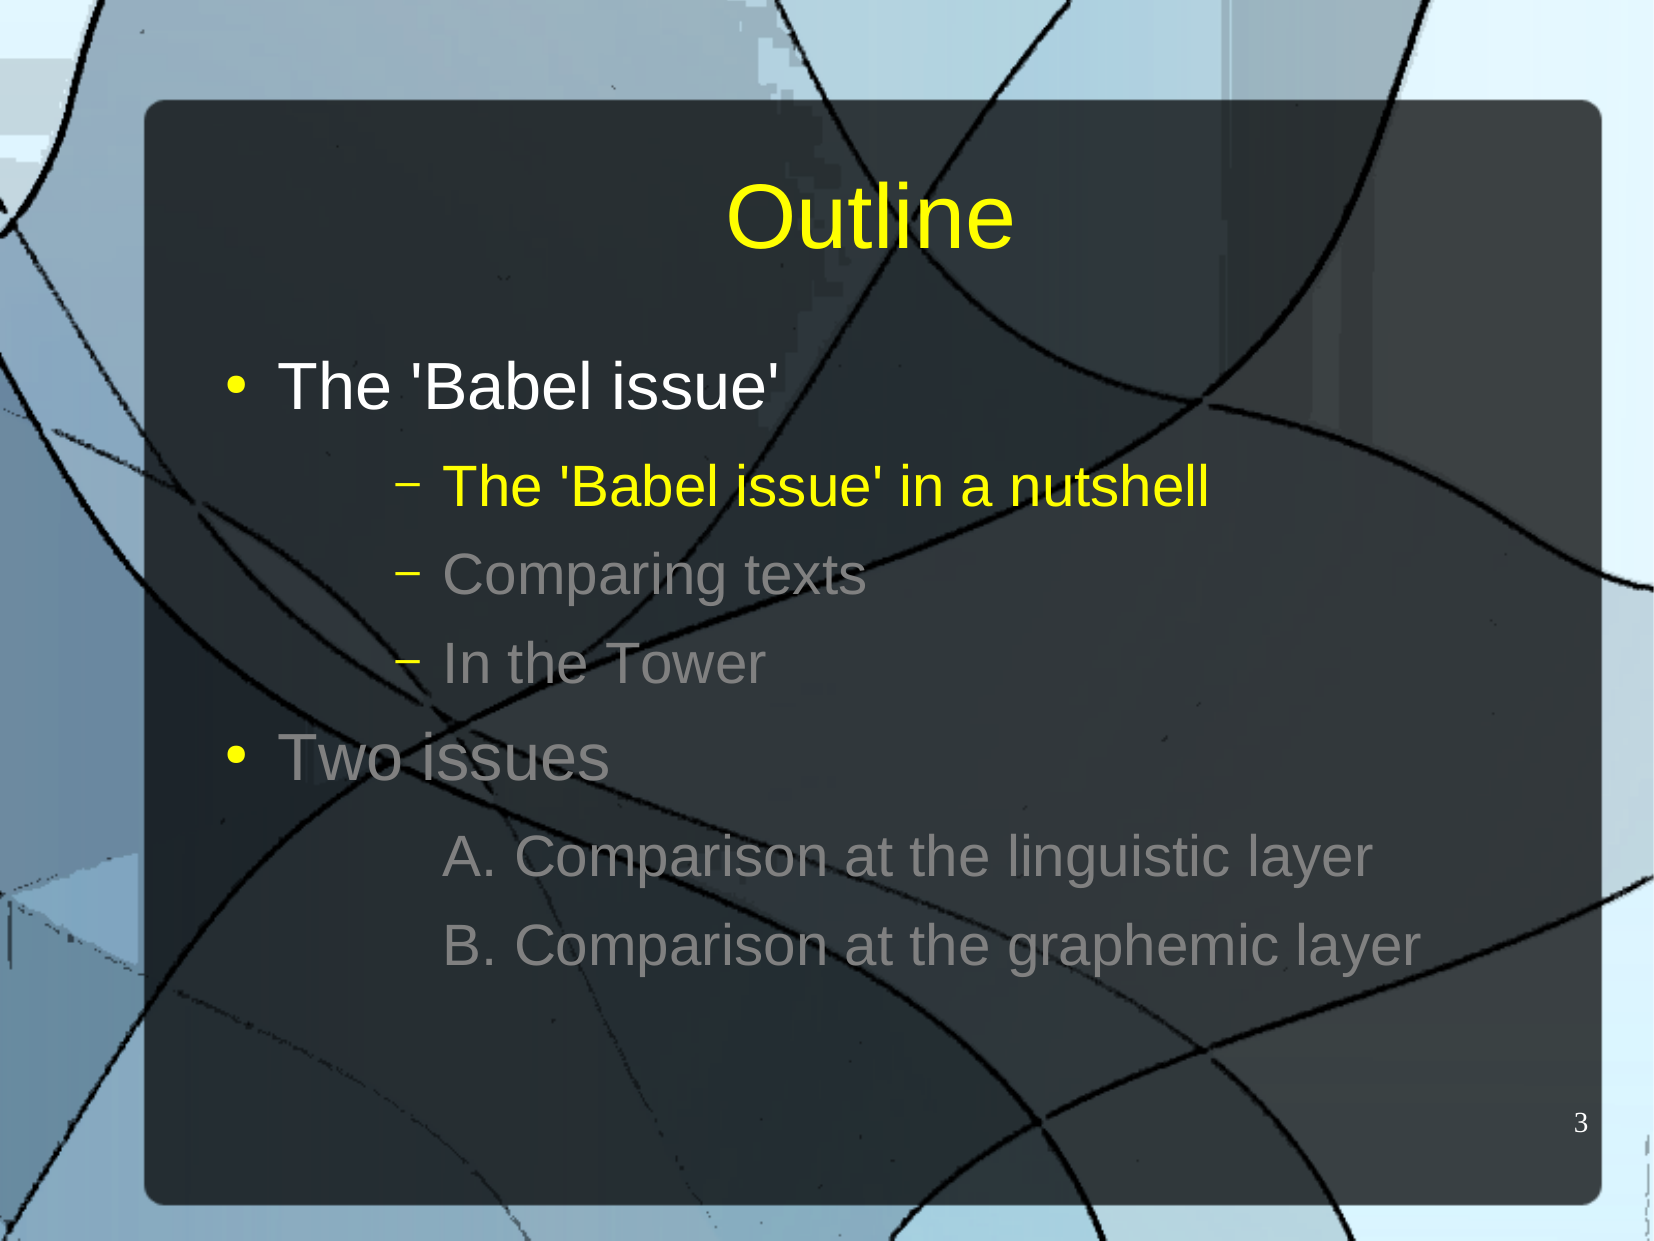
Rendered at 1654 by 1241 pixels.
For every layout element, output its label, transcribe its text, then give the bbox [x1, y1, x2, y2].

title Outline [159, 108, 1583, 325]
list The 'Babel issue' The 'Babel issue' in a nutshell Comparing texts In the Tower Two issues A. Comparison at the linguistic layer B. Comparison at the graphemic layer [206, 349, 1571, 1069]
picture [0, 0, 1654, 1241]
